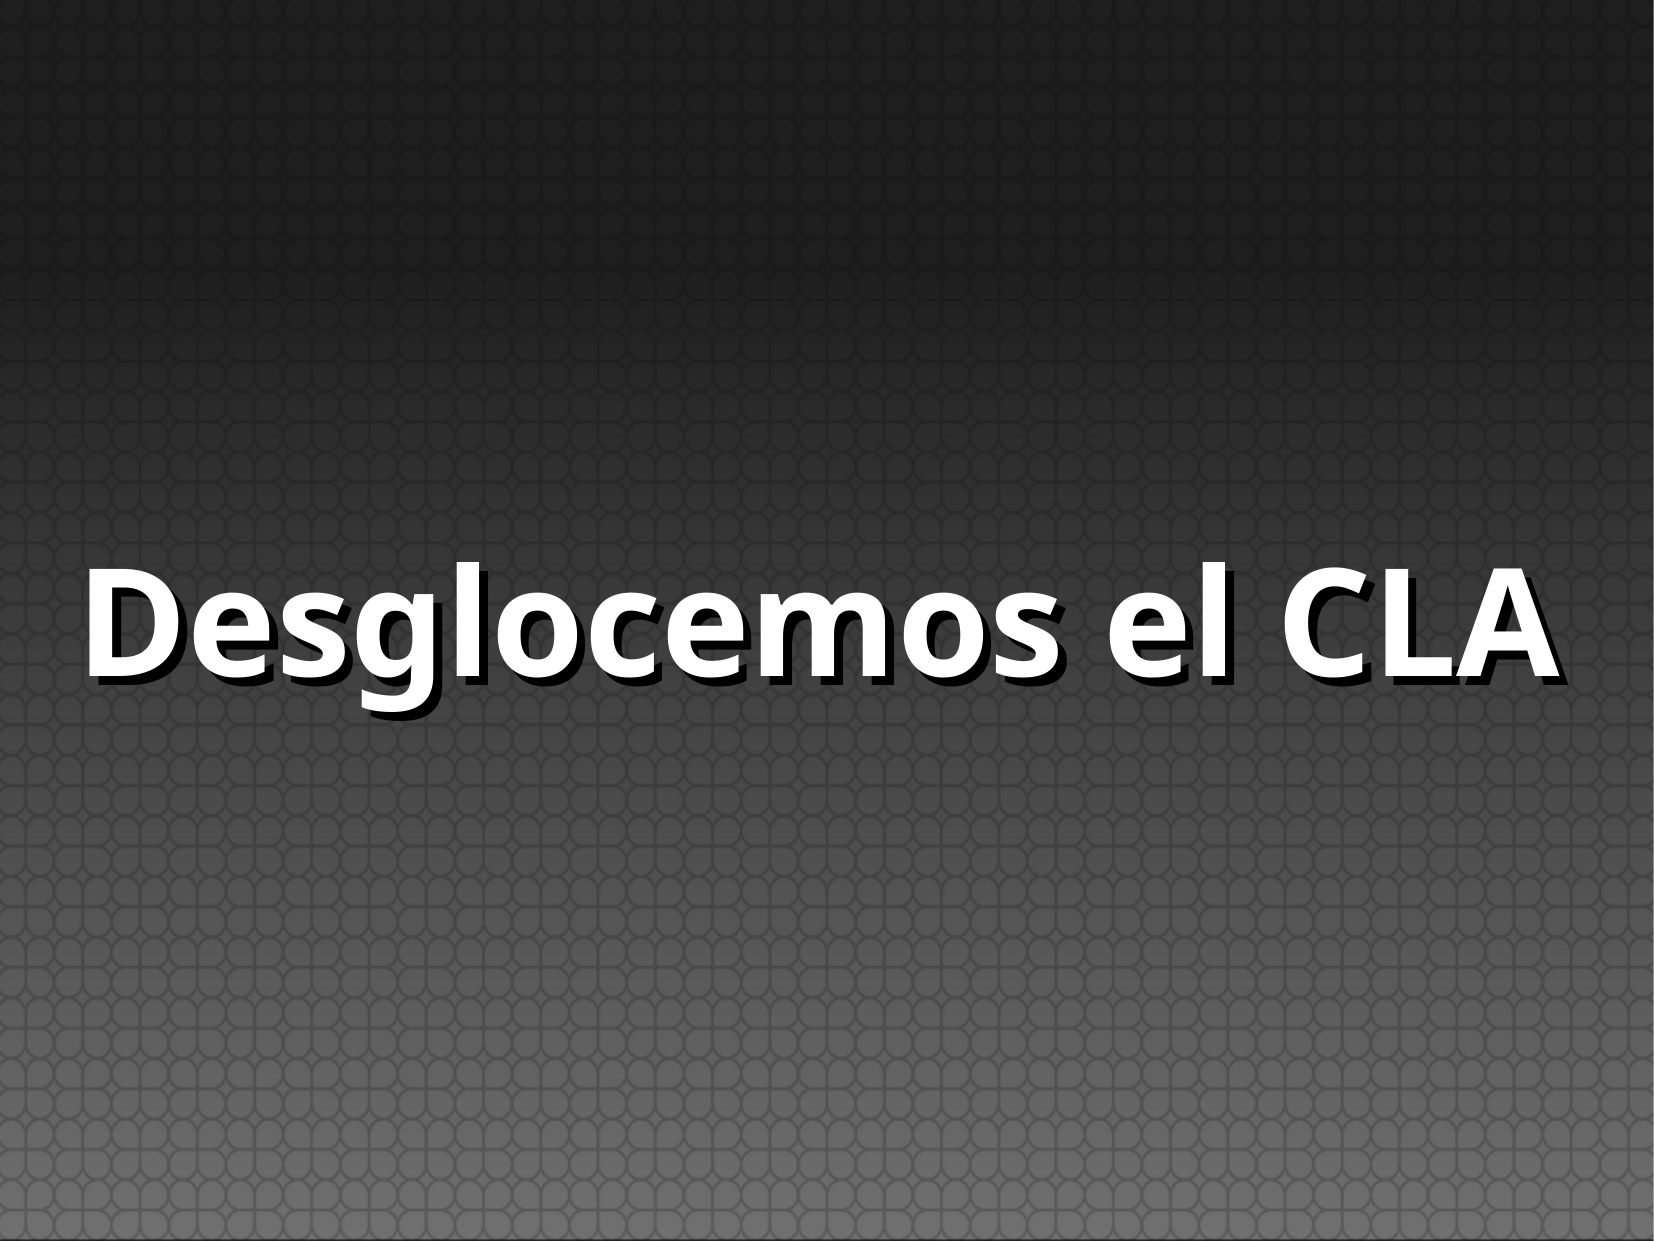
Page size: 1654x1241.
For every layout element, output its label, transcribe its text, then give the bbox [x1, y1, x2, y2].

picture [0, 0, 1654, 1241]
title Desglocemos el CLA [75, 525, 1564, 713]
